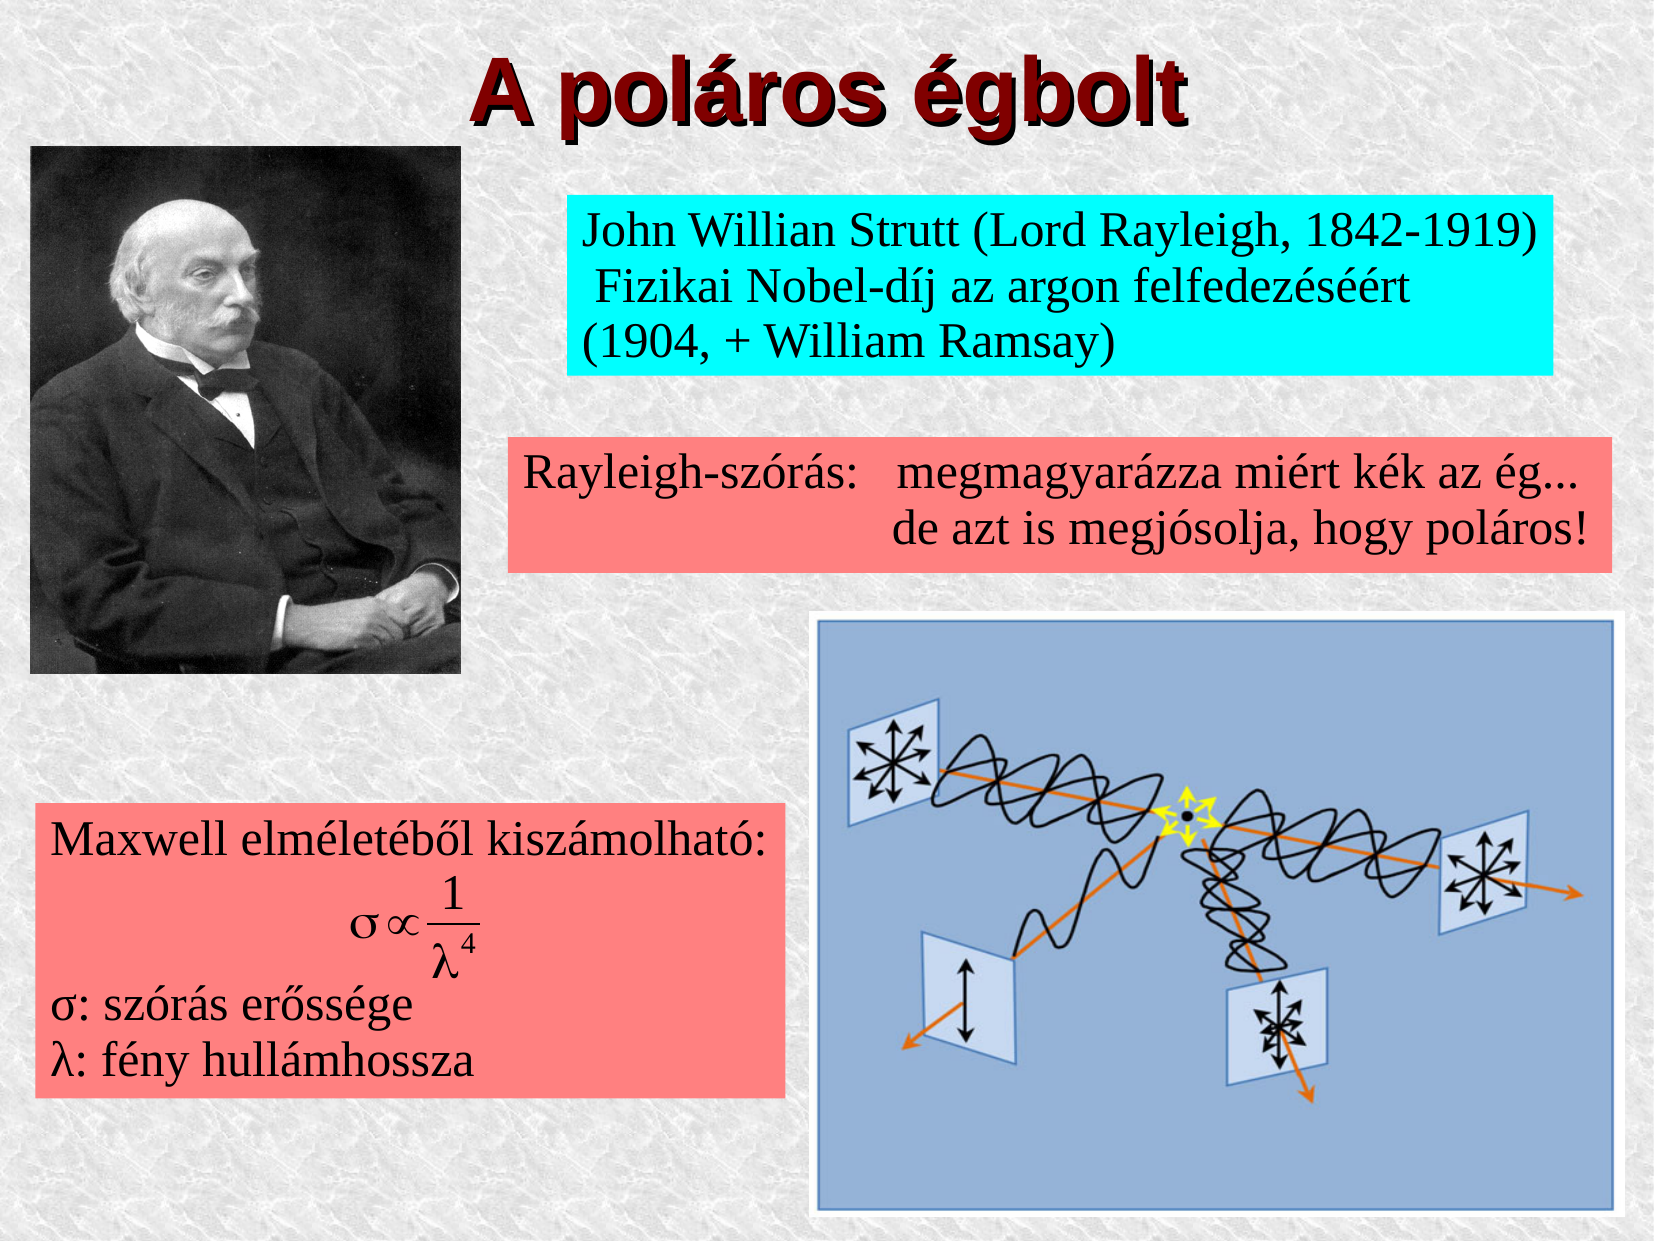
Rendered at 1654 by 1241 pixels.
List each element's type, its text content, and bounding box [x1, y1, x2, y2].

text_box Rayleigh-szórás: megmagyarázza miért kék az ég... de azt is megjósolja, hogy poláros! [507, 437, 1613, 573]
title A poláros égbolt [83, 20, 1572, 160]
text_box John Willian Strutt (Lord Rayleigh, 1842-1919) Fizikai Nobel-díj az argon felfedezéséért (1904, + William Ramsay) [567, 194, 1554, 376]
picture [0, 0, 1654, 1241]
chart [342, 864, 489, 982]
text_box Maxwell elméletéből kiszámolható: σ: szórás erőssége λ: fény hullámhossza [35, 803, 786, 1099]
